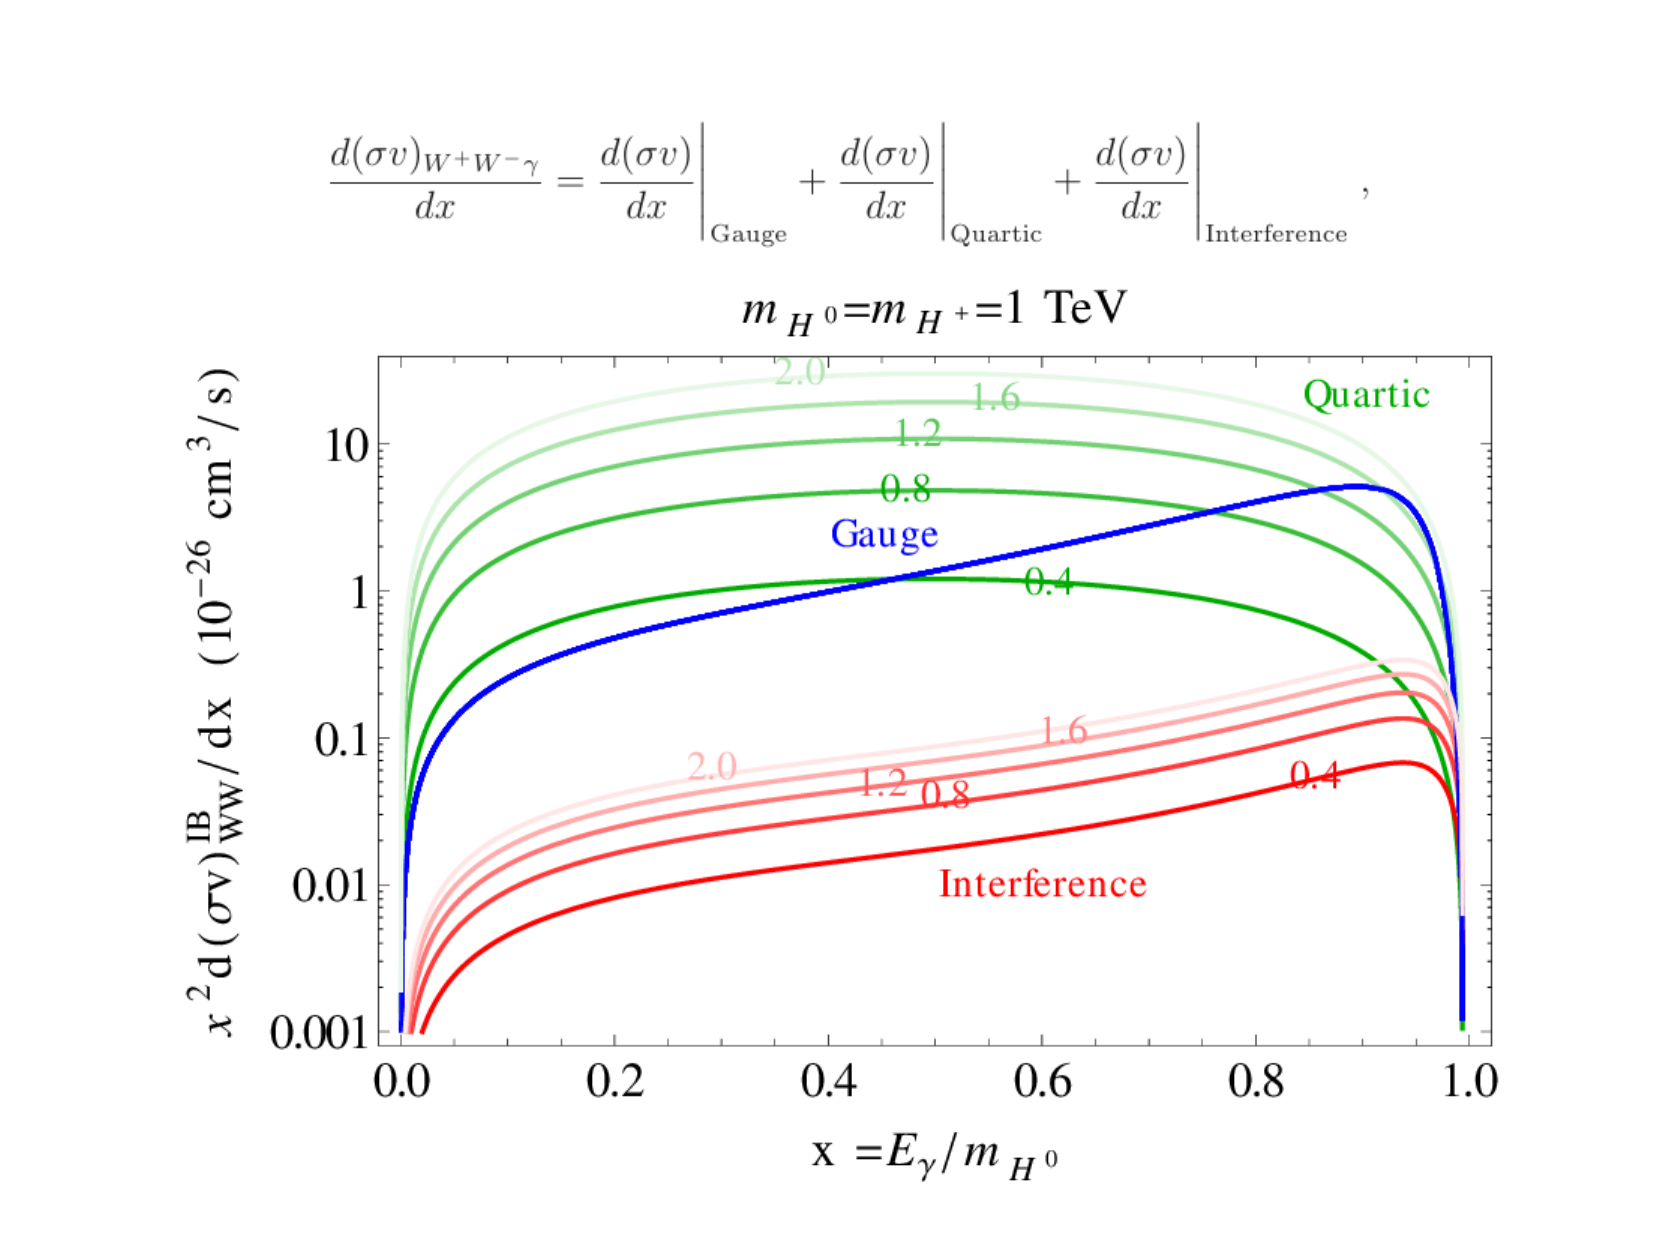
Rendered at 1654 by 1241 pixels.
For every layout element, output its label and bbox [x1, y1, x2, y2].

picture [285, 95, 1467, 271]
picture [165, 284, 1506, 1188]
